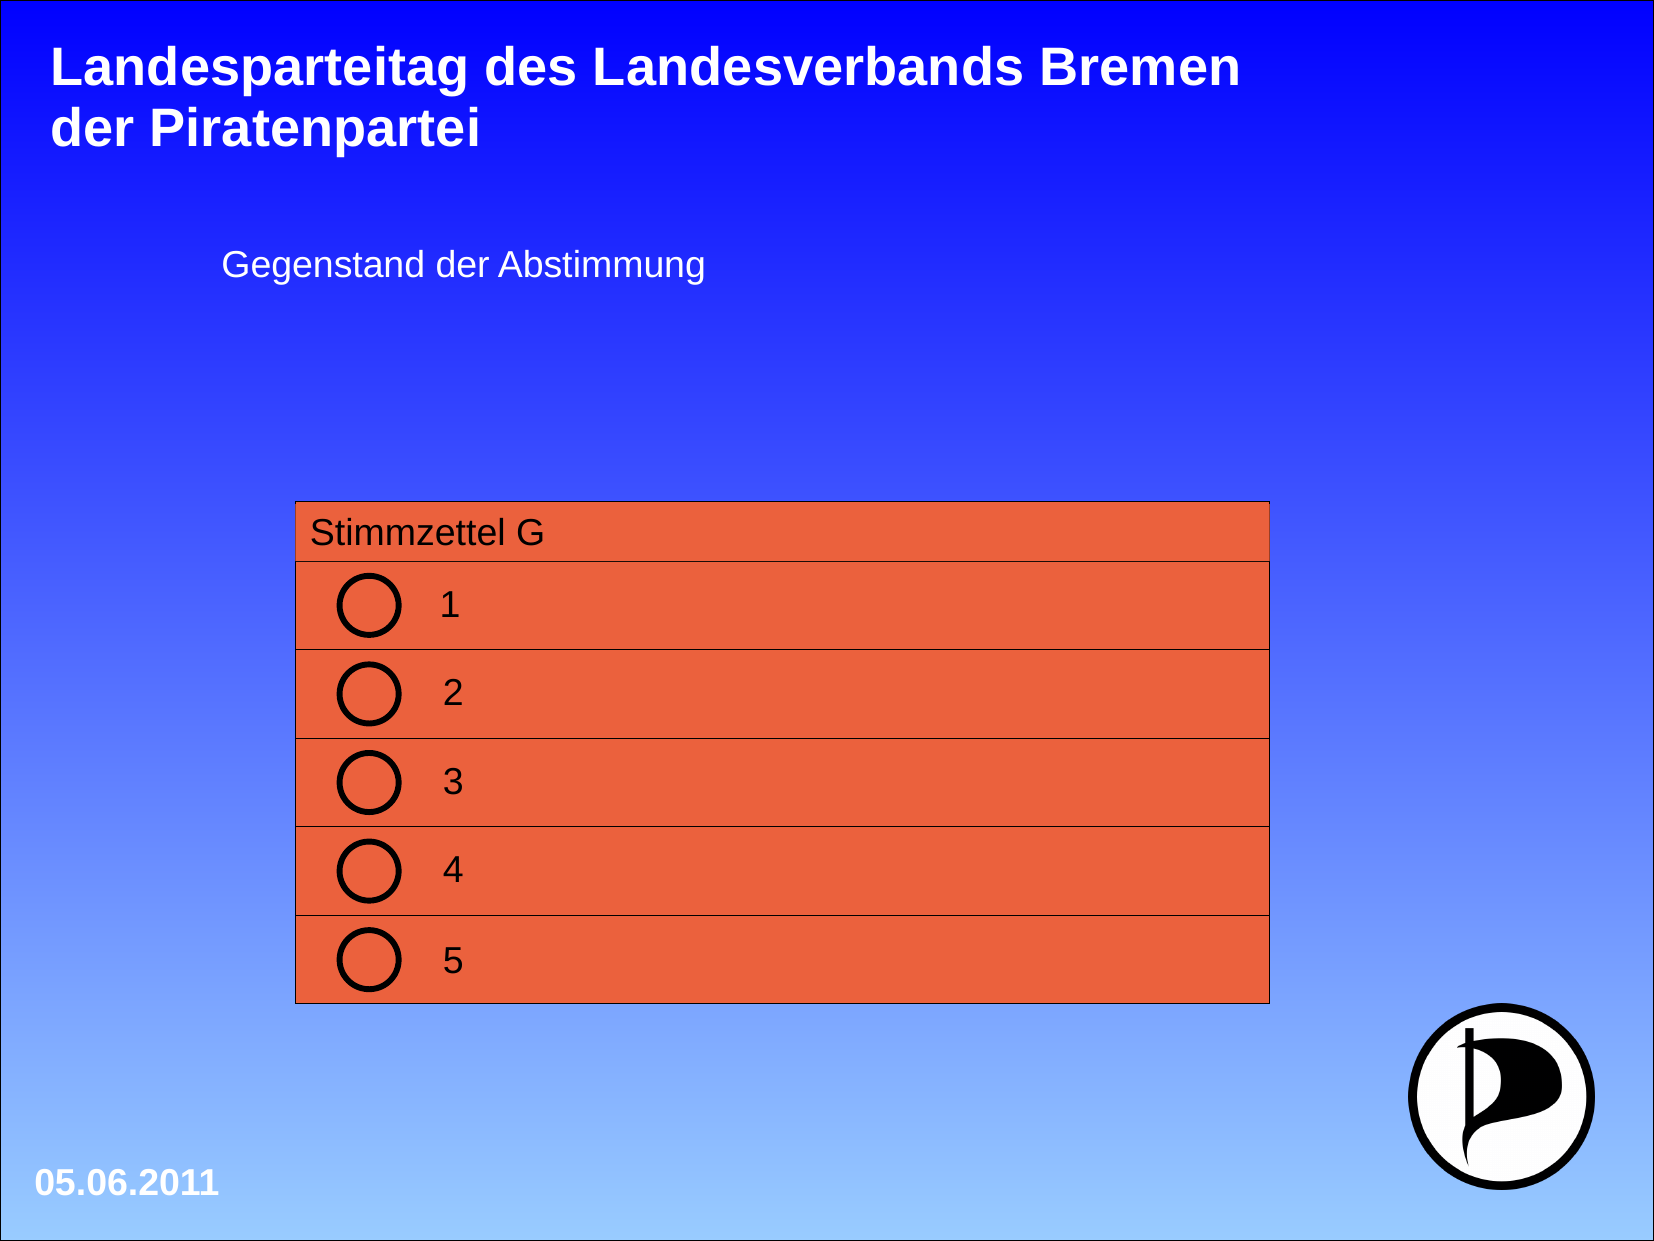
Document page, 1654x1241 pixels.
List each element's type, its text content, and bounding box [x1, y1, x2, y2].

text_box [295, 650, 1270, 738]
picture [1408, 1003, 1595, 1190]
text_box 2 [428, 664, 479, 722]
text_box [295, 739, 1270, 826]
text_box [295, 827, 1270, 915]
text_box 4 [1388, 412, 1653, 416]
text_box [295, 562, 1270, 649]
text_box 4 [428, 841, 479, 899]
text_box Gegenstand der Abstimmung [206, 236, 1388, 473]
text_box 4 [1, 412, 206, 416]
text_box 5 [428, 932, 479, 990]
text_box 1 [424, 575, 476, 633]
text_box Stimmzettel G [295, 504, 1270, 562]
text_box 3 [428, 752, 479, 810]
text_box [295, 916, 1270, 1004]
